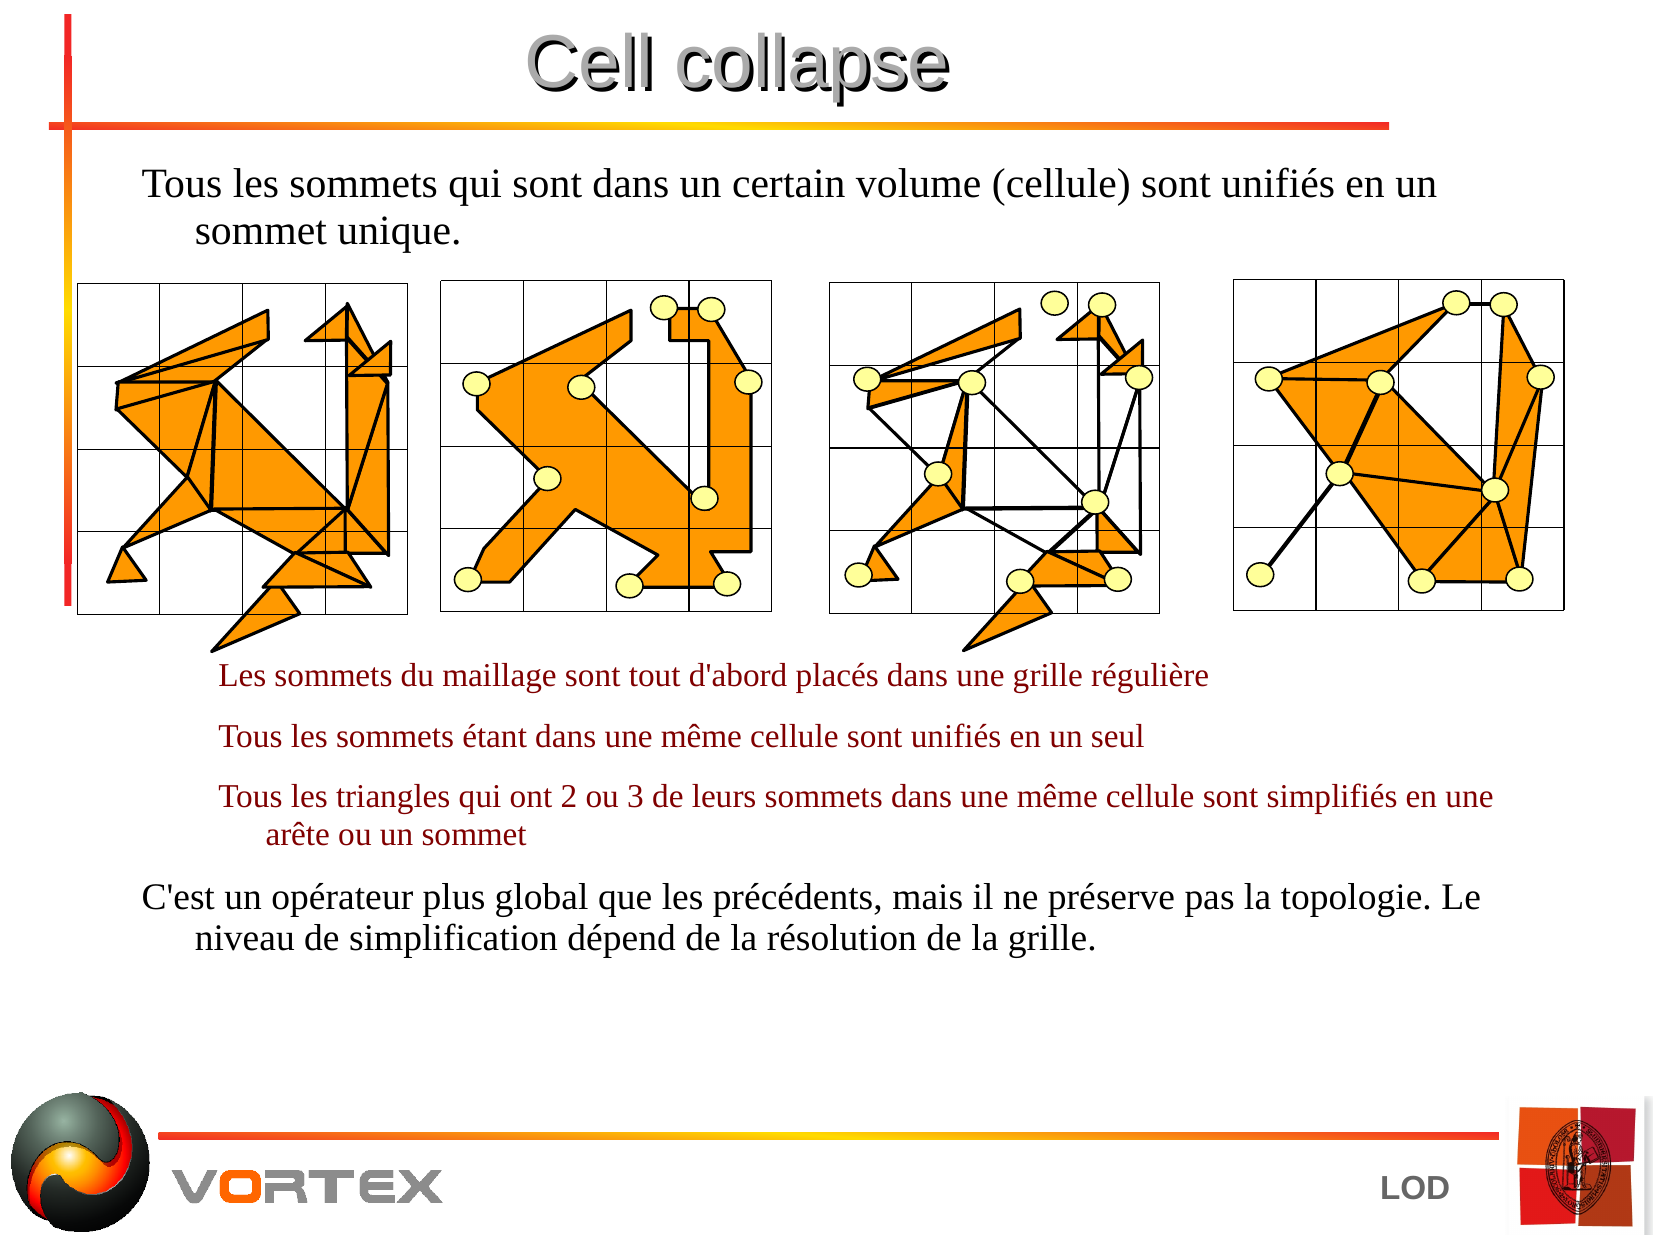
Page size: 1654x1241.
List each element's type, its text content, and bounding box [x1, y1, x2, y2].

text_box [890, 507, 911, 530]
text_box [515, 447, 523, 455]
text_box [524, 364, 606, 446]
text_box [107, 532, 159, 583]
text_box [995, 309, 1021, 346]
text_box [243, 407, 285, 449]
picture [1505, 1096, 1653, 1235]
text_box [1041, 291, 1069, 316]
text_box [462, 364, 523, 446]
text_box [1078, 531, 1136, 592]
text_box [1399, 528, 1481, 593]
text_box [305, 324, 325, 341]
text_box [853, 366, 911, 405]
text_box [1317, 326, 1398, 362]
text_box [1319, 446, 1398, 527]
text_box [1399, 290, 1470, 361]
text_box [610, 529, 688, 598]
text_box [502, 506, 523, 528]
text_box [607, 310, 632, 360]
text_box [138, 508, 159, 531]
text_box [1317, 363, 1398, 445]
text_box [1490, 292, 1533, 362]
text_box [1056, 323, 1077, 340]
text_box [245, 532, 325, 614]
list Tous les sommets qui sont dans un certain volume (cellule) sont unifiés en un sommet unique. Les sommets du maillage sont tout d'abord placés dans une grille régulière Tous les sommets étant dans une même cellule sont unifiés en un seul Tous les triangles qui ont 2 ou 3 de leurs sommets dans une même cellule sont simplifiés en une arête ou un sommet C'est un opérateur plus global que les précédents, mais il ne préserve pas la topologie. Le niveau de simplification dépend de la résolution de la grille. [123, 160, 1530, 1118]
text_box [650, 295, 688, 341]
text_box [243, 450, 325, 531]
text_box [1495, 363, 1555, 445]
text_box [1482, 528, 1533, 591]
text_box [1081, 490, 1115, 530]
text_box [160, 367, 242, 449]
text_box [160, 322, 242, 366]
text_box [1246, 562, 1274, 587]
text_box [326, 303, 391, 366]
text_box [326, 532, 389, 588]
text_box [1482, 446, 1536, 527]
text_box [524, 447, 606, 528]
text_box [524, 321, 606, 363]
text_box [845, 531, 911, 587]
title Cell collapse [82, 4, 1392, 120]
text_box [690, 447, 751, 528]
text_box [115, 367, 159, 449]
text_box [947, 370, 986, 447]
text_box [346, 367, 391, 449]
text_box [211, 615, 297, 652]
text_box [454, 529, 523, 592]
text_box [912, 380, 957, 393]
text_box [243, 310, 269, 359]
text_box [326, 450, 389, 531]
text_box [524, 529, 558, 567]
text_box [690, 529, 751, 596]
text_box [1399, 446, 1481, 527]
picture [11, 1092, 443, 1232]
text_box [607, 447, 688, 528]
text_box [1078, 292, 1153, 390]
text_box [912, 366, 925, 370]
text_box [1384, 528, 1398, 547]
text_box [1255, 363, 1315, 441]
text_box [912, 449, 964, 530]
text_box [1399, 395, 1448, 445]
text_box [160, 450, 242, 531]
text_box [997, 551, 1077, 613]
text_box [963, 614, 1049, 651]
text_box [607, 409, 645, 446]
text_box [912, 321, 994, 365]
text_box [690, 297, 742, 363]
text_box [708, 364, 762, 446]
